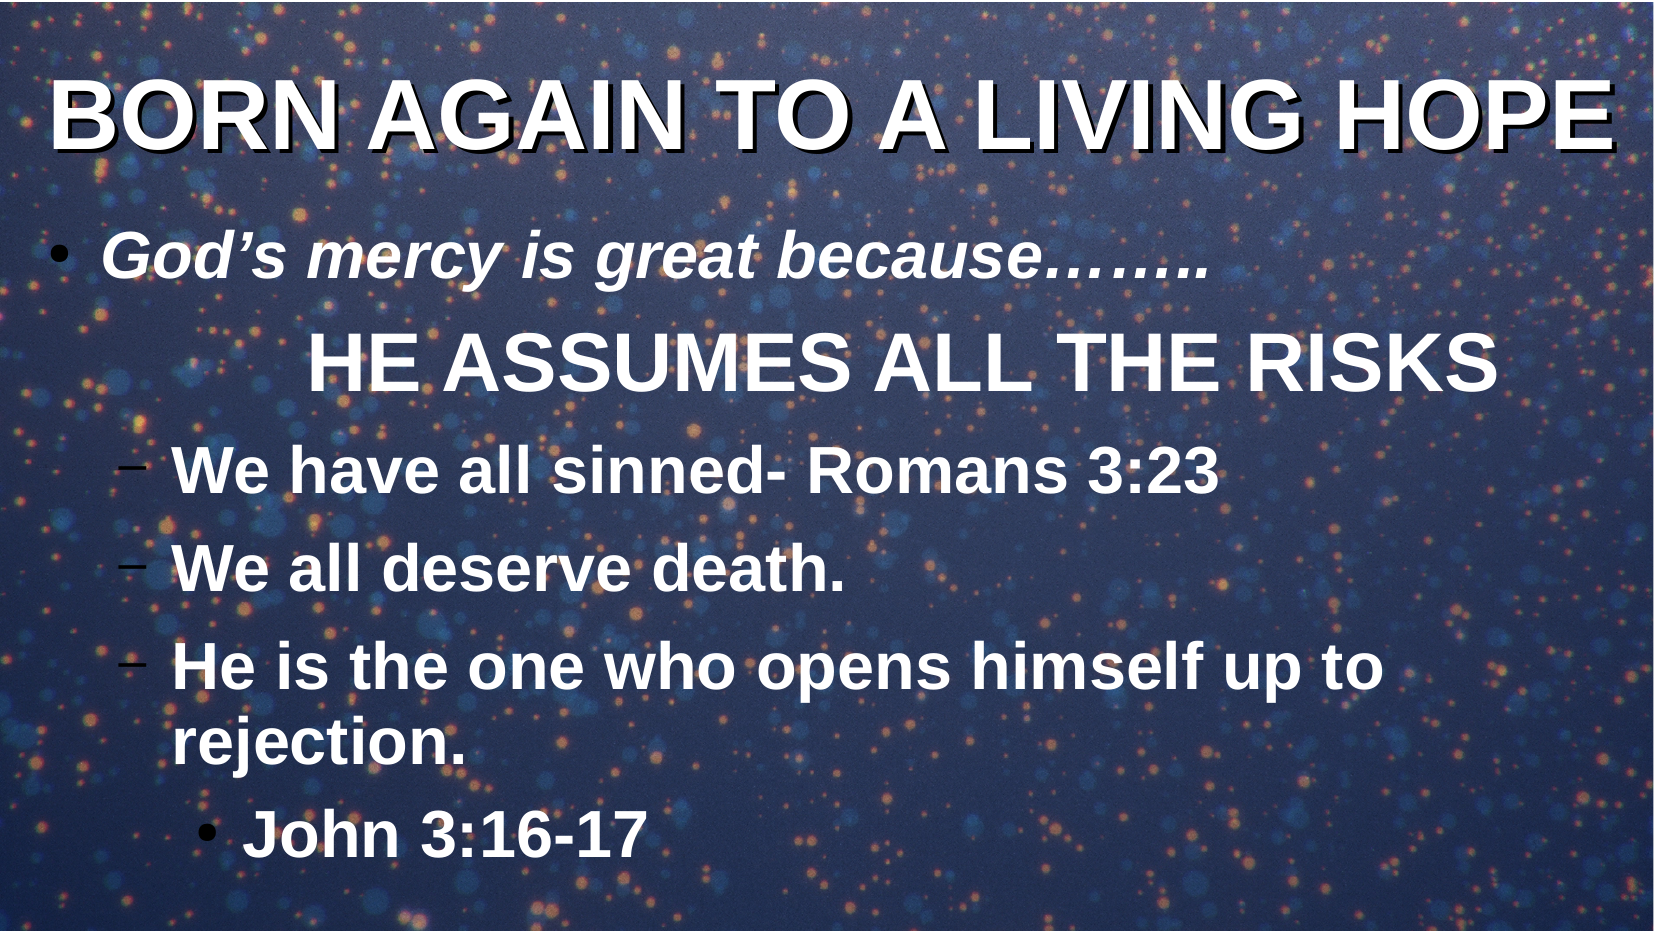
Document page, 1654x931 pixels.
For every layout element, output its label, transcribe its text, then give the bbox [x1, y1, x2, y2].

title BORN AGAIN TO A LIVING HOPE [15, 2, 1651, 227]
list God’s mercy is great because…….. HE ASSUMES ALL THE RISKS We have all sinned- Romans 3:23 We all deserve death. He is the one who opens himself up to rejection. John 3:16-17 [30, 217, 1636, 916]
picture [0, 2, 1654, 931]
